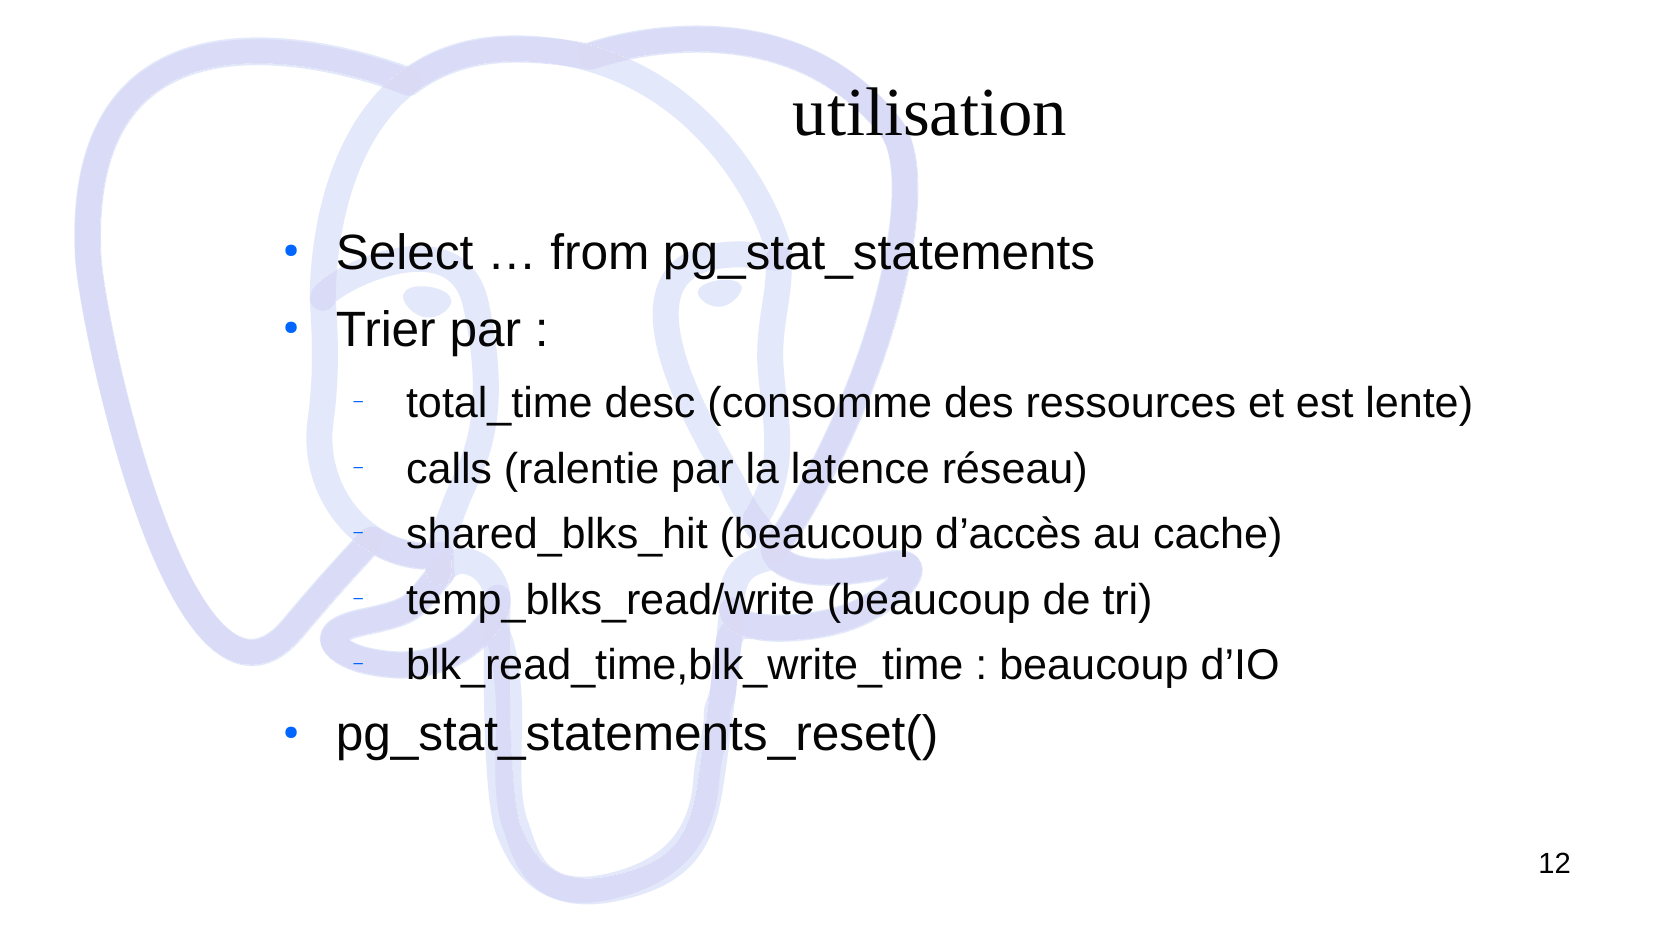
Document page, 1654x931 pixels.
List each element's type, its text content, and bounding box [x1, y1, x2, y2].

list Select … from pg_stat_statements Trier par : total_time desc (consomme des ressources et est lente) calls (ralentie par la latence réseau) shared_blks_hit (beaucoup d’accès au cache) temp_blks_read/write (beaucoup de tri) blk_read_time,blk_write_time : beaucoup d’IO pg_stat_statements_reset() [265, 224, 1595, 764]
title utilisation [265, 35, 1595, 189]
